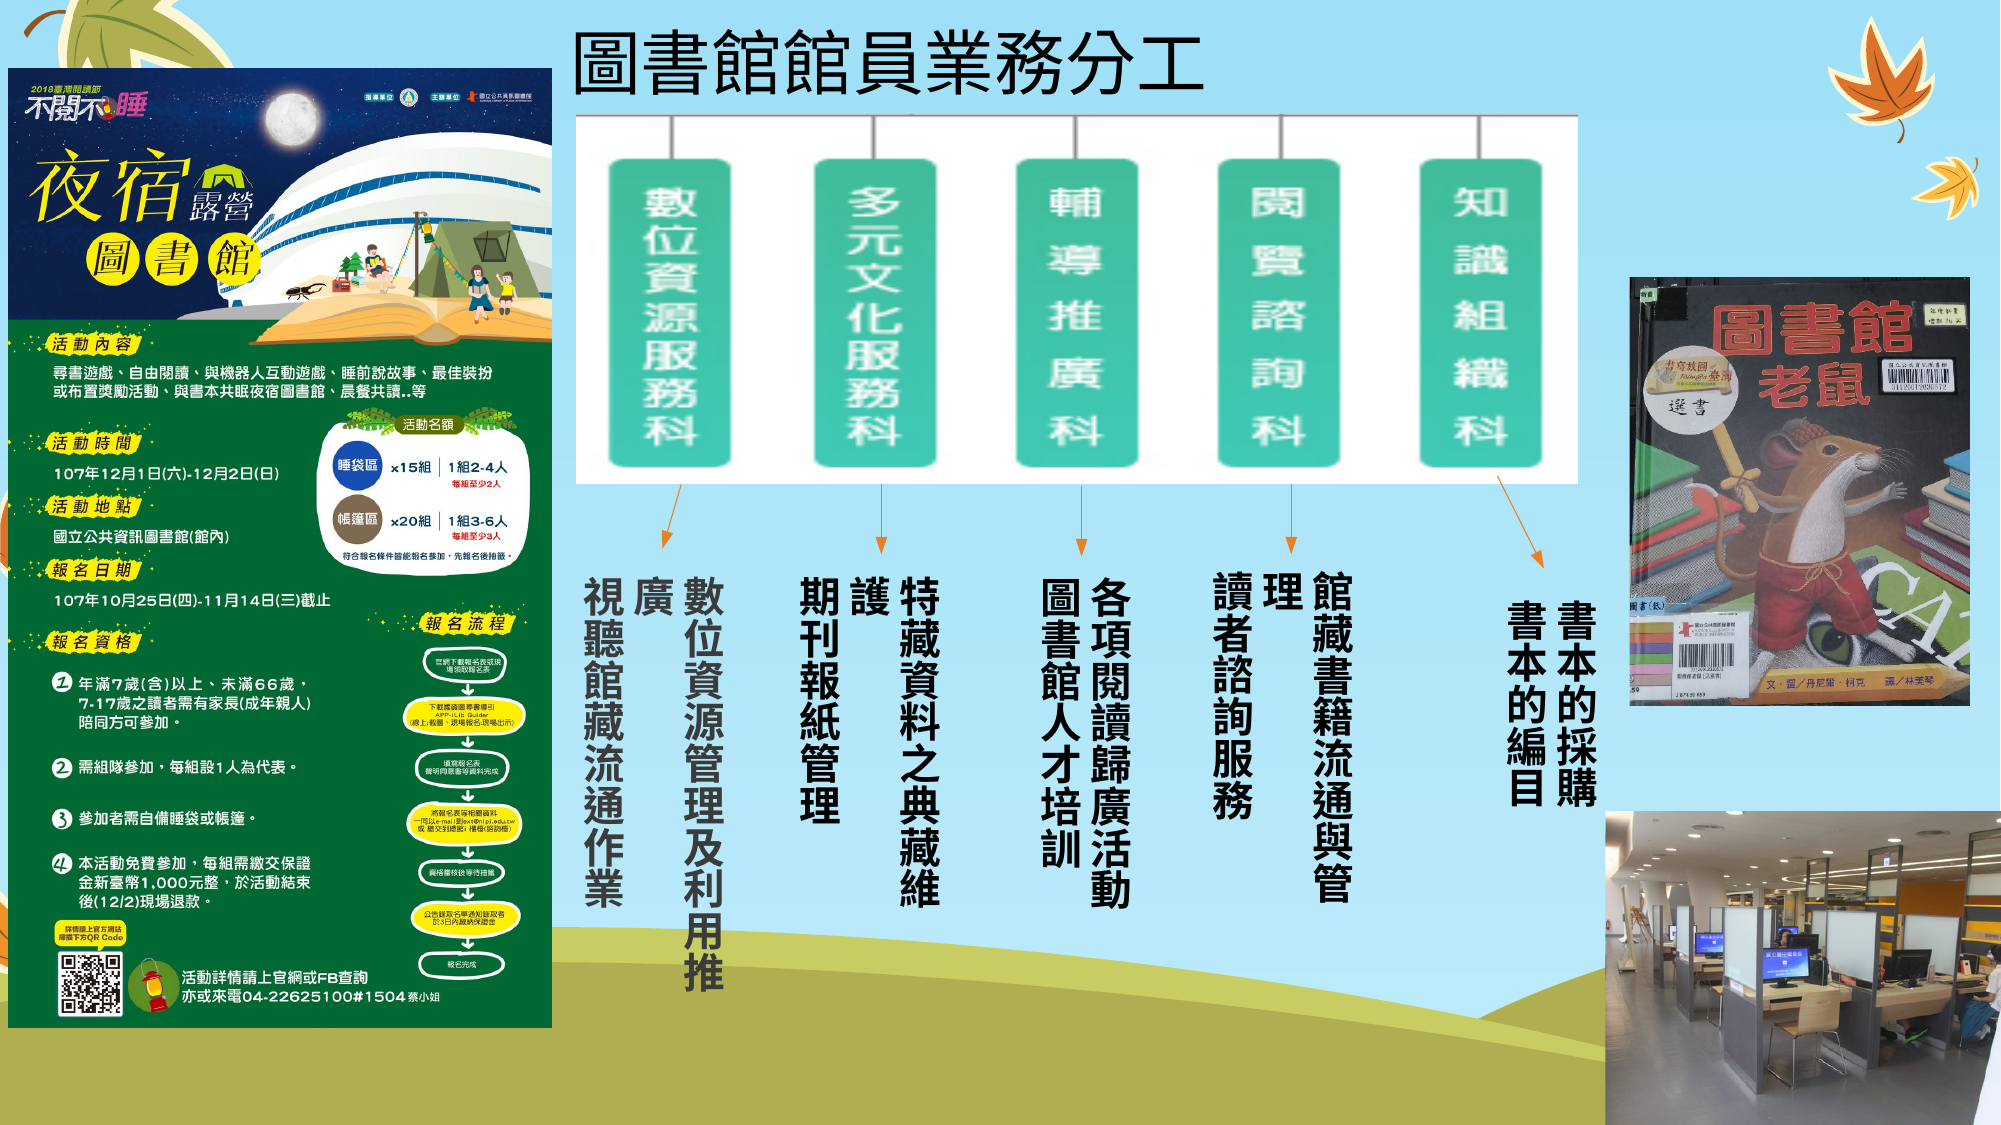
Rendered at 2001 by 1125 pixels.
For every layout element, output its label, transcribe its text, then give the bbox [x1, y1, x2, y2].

picture [1605, 811, 2000, 1125]
text_box 特藏資料之典藏維護 期刊報紙管理 [820, 561, 951, 960]
list 書本的採購 書本的編目 [1426, 574, 1609, 836]
text_box 館藏書籍流通與管理 讀者諮詢服務 [1234, 556, 1365, 960]
title 圖書館館員業務分工 [555, 0, 2000, 113]
picture [8, 68, 552, 1028]
text_box 各項閱讀歸廣活動 圖書館人才培訓 [1011, 562, 1142, 929]
text_box 數位資源管理及利用推廣 視聽館藏流通作業 [604, 561, 736, 1027]
picture [1629, 277, 1975, 706]
picture [576, 114, 1578, 484]
